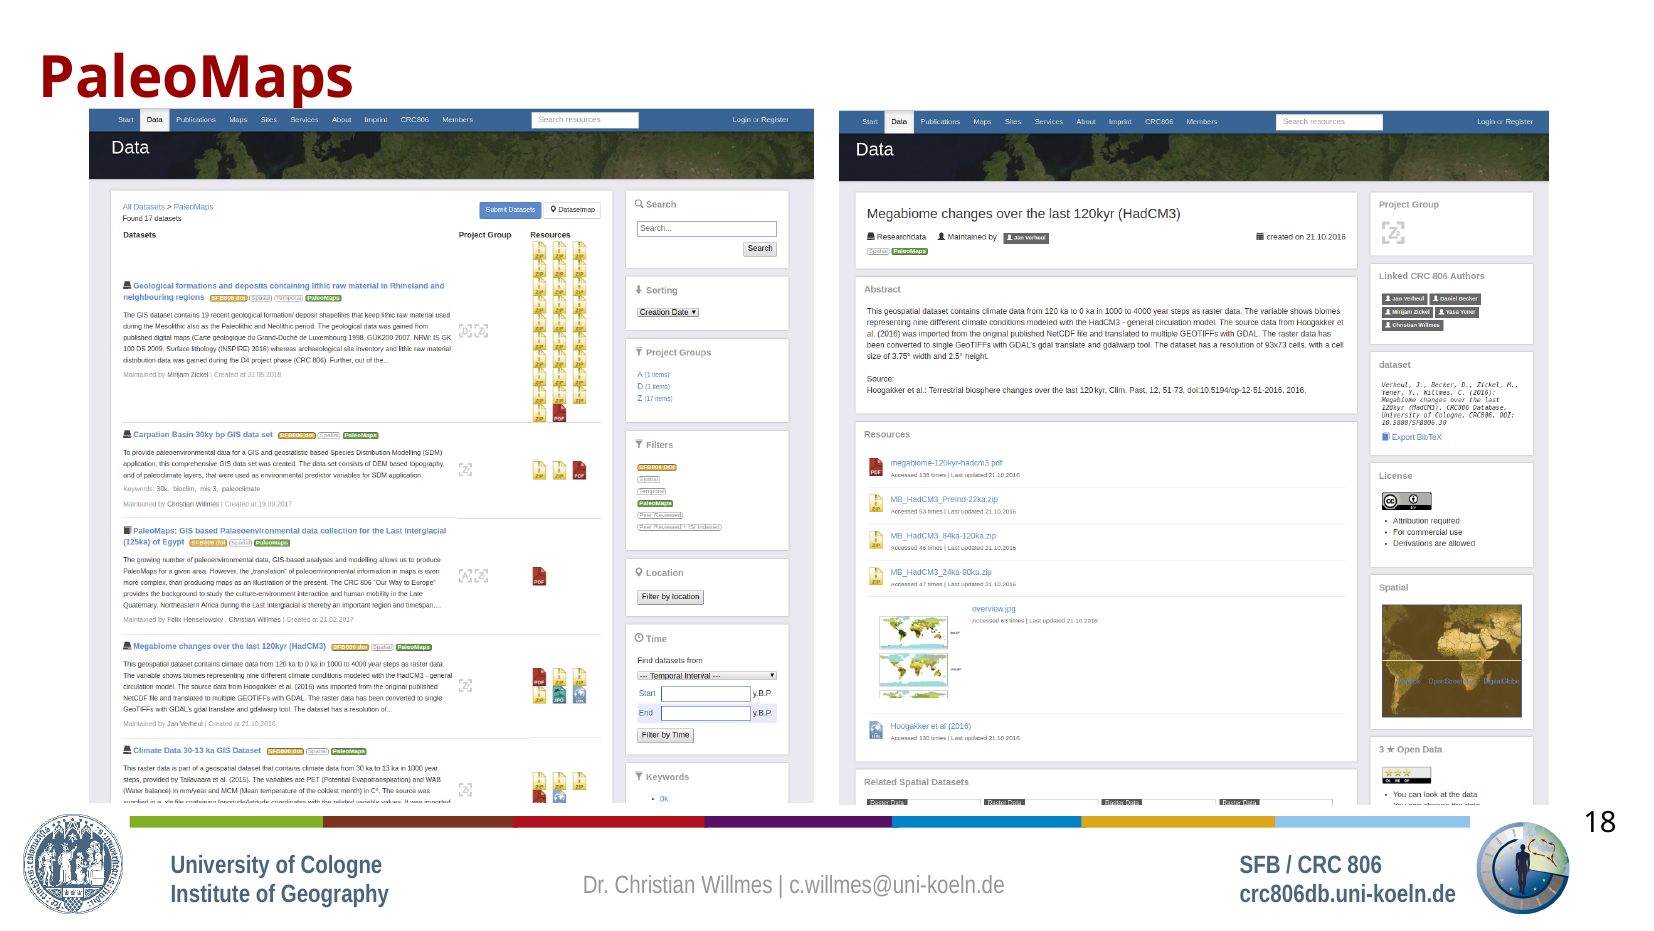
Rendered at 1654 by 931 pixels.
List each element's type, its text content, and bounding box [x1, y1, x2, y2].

picture [1475, 821, 1571, 916]
title PaleoMaps [38, 34, 1446, 115]
picture [839, 110, 1549, 805]
picture [89, 108, 814, 803]
picture [22, 813, 123, 914]
